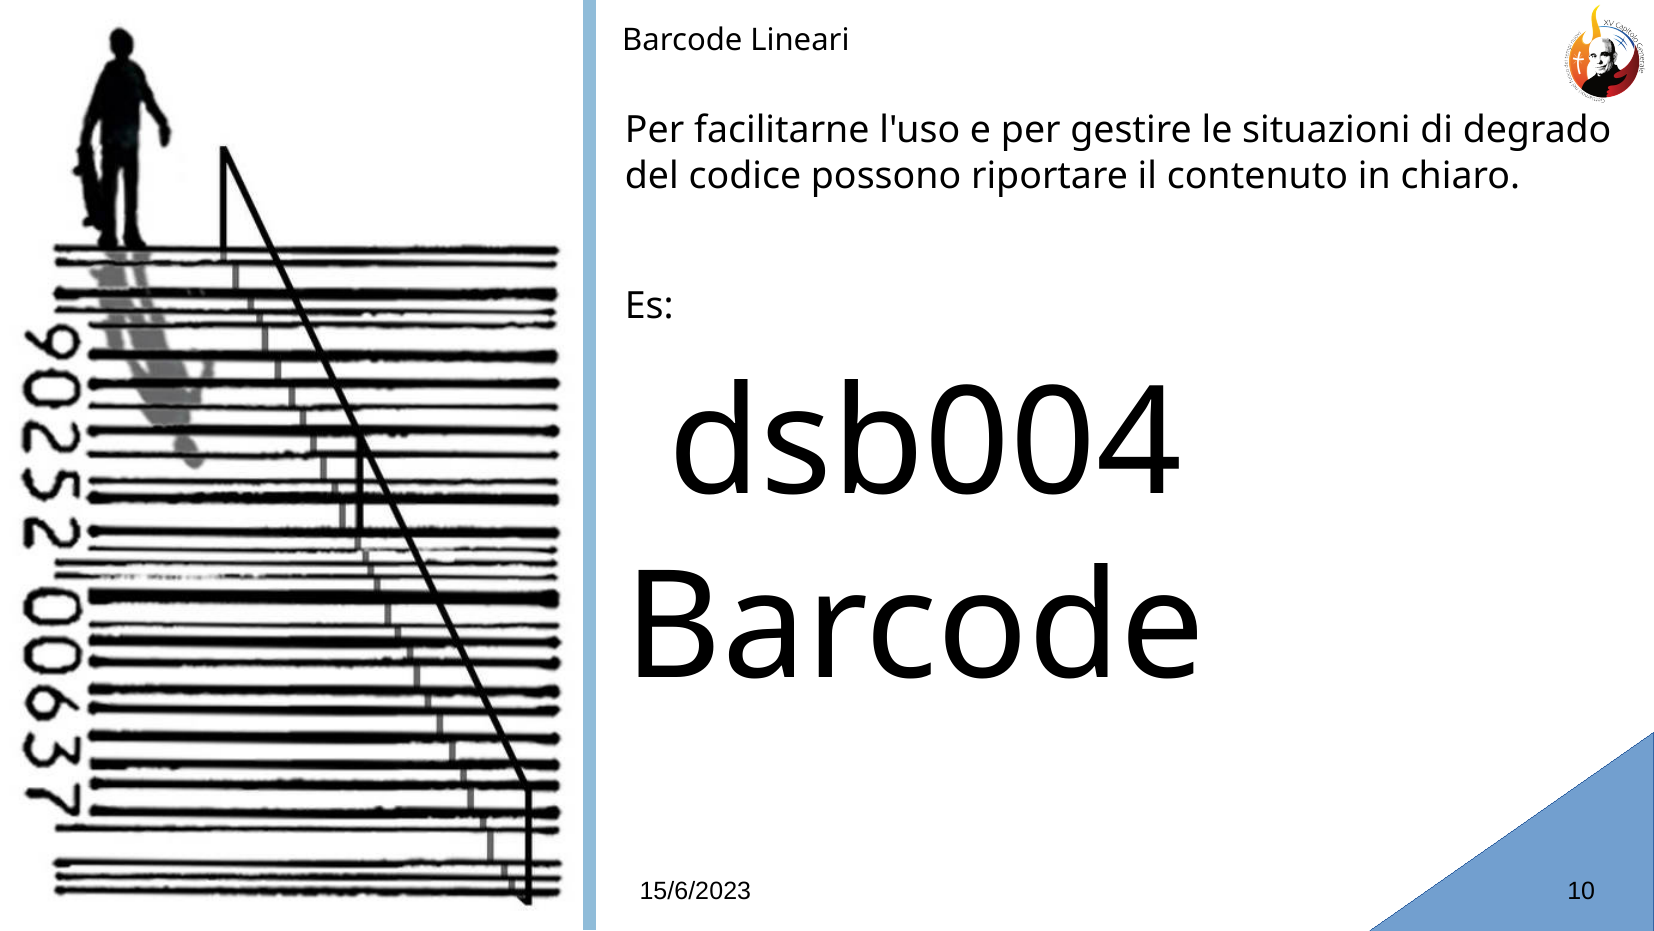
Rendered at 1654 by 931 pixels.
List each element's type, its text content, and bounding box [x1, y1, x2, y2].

text_box Barcode Lineari [607, 9, 1340, 63]
picture [0, 0, 583, 931]
list Per facilitarne l'uso e per gestire le situazioni di degrado del codice possono riportare il contenuto in chiaro. Es: dsb004 Barcode [624, 106, 1621, 771]
picture [1563, 4, 1646, 103]
